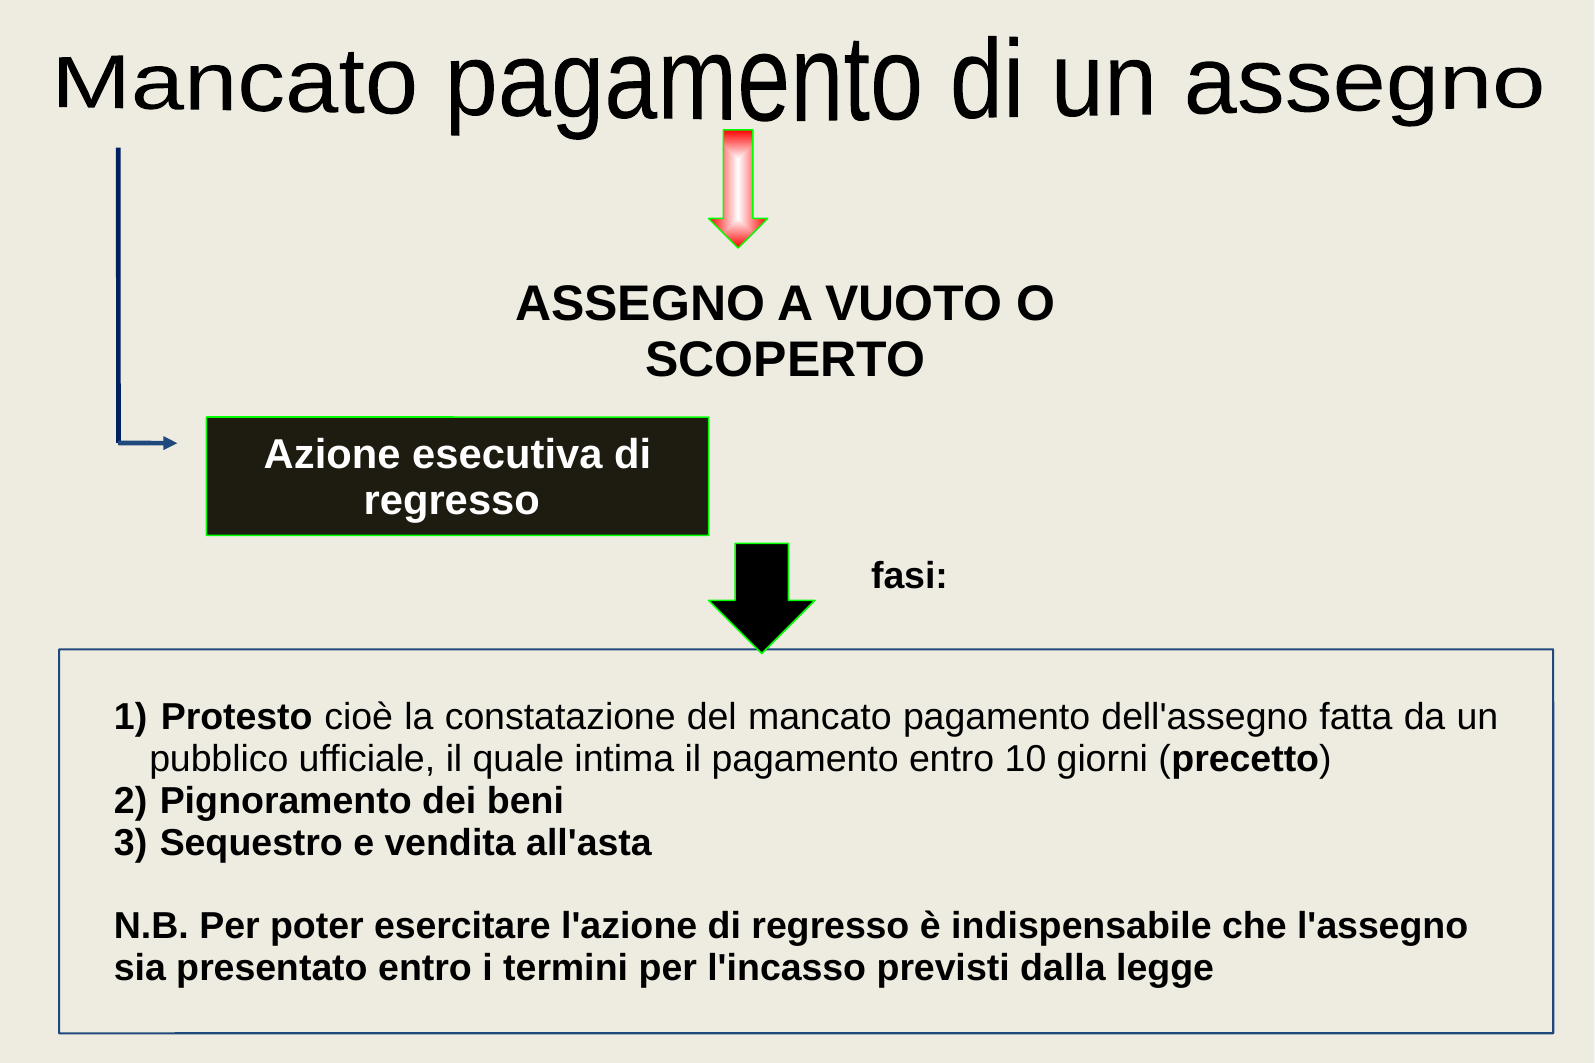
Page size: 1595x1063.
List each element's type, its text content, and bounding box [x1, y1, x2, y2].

text_box Mancato pagamento di un assegno [741, 53, 787, 122]
text_box Mancato pagamento di un assegno [1239, 62, 1282, 114]
text_box Mancato pagamento di un assegno [1389, 65, 1433, 127]
text_box [708, 543, 815, 654]
text_box Mancato pagamento di un assegno [1056, 59, 1098, 117]
text_box Azione esecutiva di regresso [206, 416, 709, 536]
text_box Mancato pagamento di un assegno [450, 59, 494, 136]
text_box Mancato pagamento di un assegno [663, 54, 731, 120]
text_box Mancato pagamento di un assegno [1445, 66, 1487, 109]
text_box Mancato pagamento di un assegno [953, 35, 997, 119]
text_box Protesto cioè la constatazione del mancato pagamento dell'assegno fatta da un pubblico ufficiale, il quale intima il pagamento entro 10 giorni (precetto) Pignoramento dei beni Sequestro e vendita all'asta N.B. Per poter esercitare l'azione di regresso è indispensabile che l'assegno sia presentato entro i termini per l'incasso previsti dalla legge [59, 649, 1554, 1034]
text_box Mancato pagamento di un assegno [134, 66, 185, 110]
text_box Mancato pagamento di un assegno [1187, 61, 1237, 115]
text_box Mancato pagamento di un assegno [1336, 64, 1382, 112]
text_box Mancato pagamento di un assegno [190, 64, 232, 111]
text_box Mancato pagamento di un assegno [608, 56, 658, 119]
text_box Mancato pagamento di un assegno [1496, 67, 1542, 109]
text_box Mancato pagamento di un assegno [555, 57, 599, 140]
text_box Mancato pagamento di un assegno [289, 62, 339, 113]
text_box ASSEGNO A VUOTO O SCOPERTO [383, 265, 1188, 372]
text_box Mancato pagamento di un assegno [339, 51, 365, 114]
text_box Mancato pagamento di un assegno [1287, 63, 1330, 113]
text_box Mancato pagamento di un assegno [844, 40, 870, 121]
text_box Mancato pagamento di un assegno [1110, 59, 1151, 116]
text_box Mancato pagamento di un assegno [874, 54, 920, 121]
text_box [708, 129, 768, 249]
text_box Mancato pagamento di un assegno [501, 58, 552, 117]
text_box Mancato pagamento di un assegno [796, 53, 838, 122]
text_box Mancato pagamento di un assegno [368, 61, 415, 115]
text_box Mancato pagamento di un assegno [241, 64, 283, 112]
text_box fasi: [856, 545, 975, 604]
text_box Mancato pagamento di un assegno [59, 55, 124, 109]
